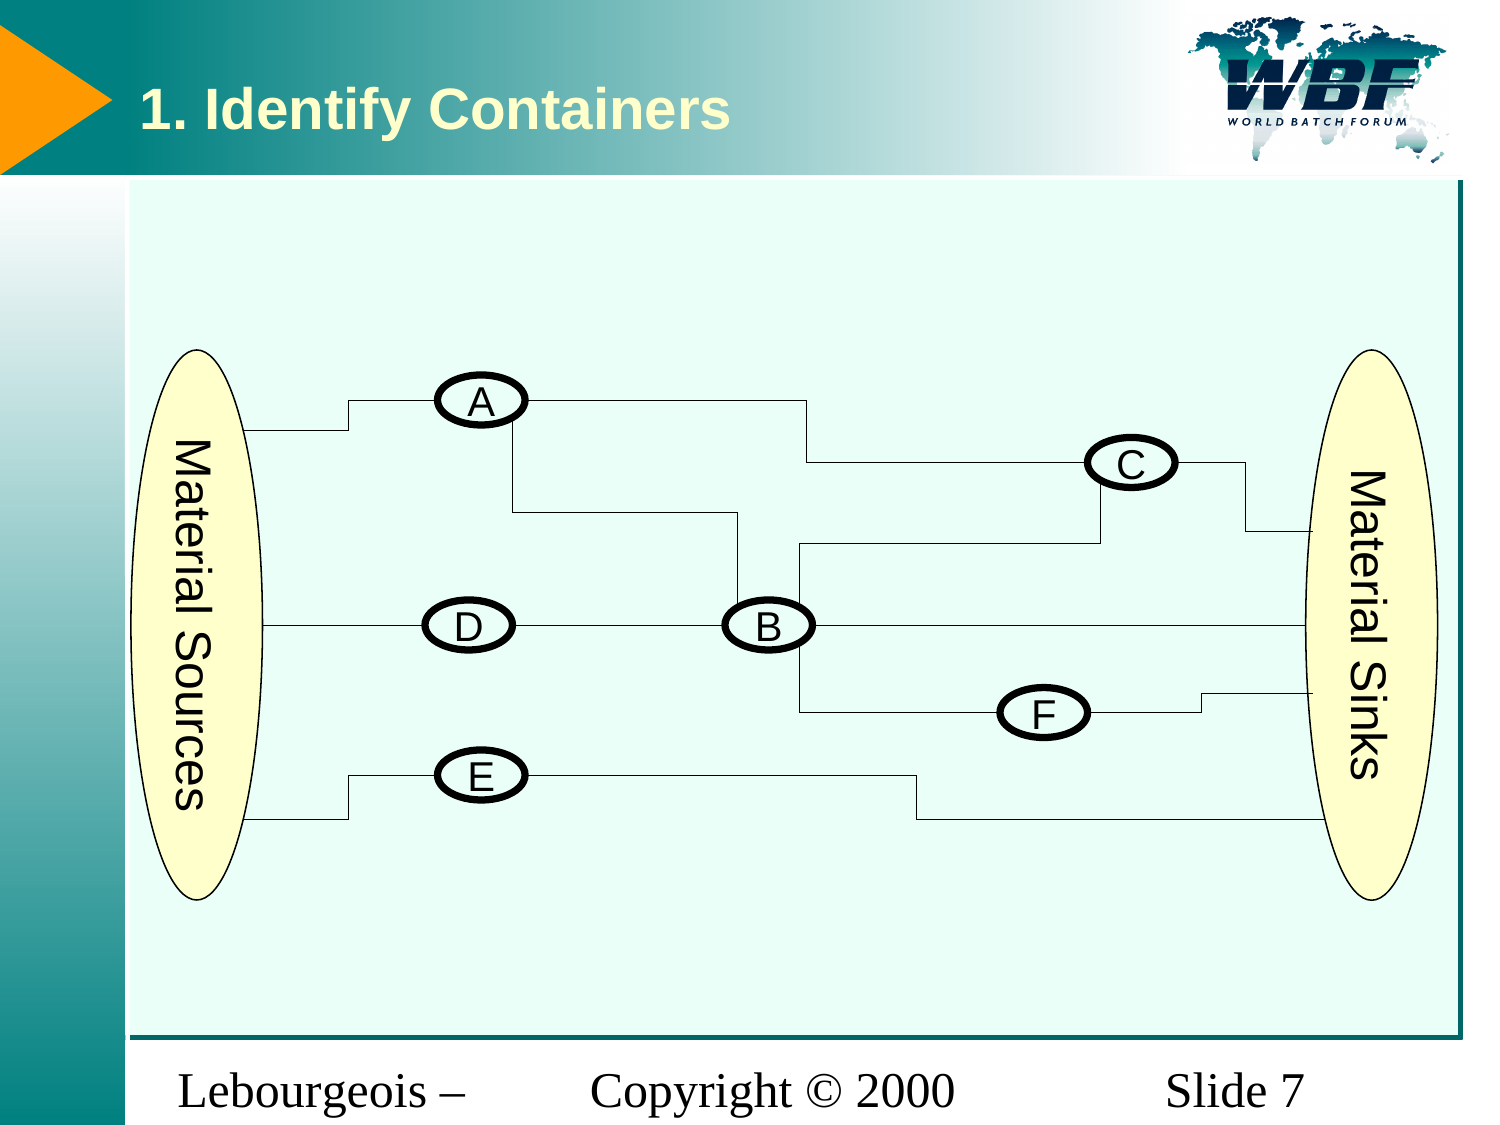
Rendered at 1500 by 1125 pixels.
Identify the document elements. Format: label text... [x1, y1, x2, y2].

text_box D [424, 599, 513, 651]
text_box C [1087, 437, 1176, 488]
text_box A [437, 374, 526, 426]
text_box E [437, 749, 526, 801]
text_box Material Sinks [1305, 349, 1438, 901]
text_box Material Sources [130, 349, 263, 901]
text_box F [1000, 687, 1088, 738]
text_box B [724, 599, 813, 651]
title 1. Identify Containers [125, 49, 1150, 163]
